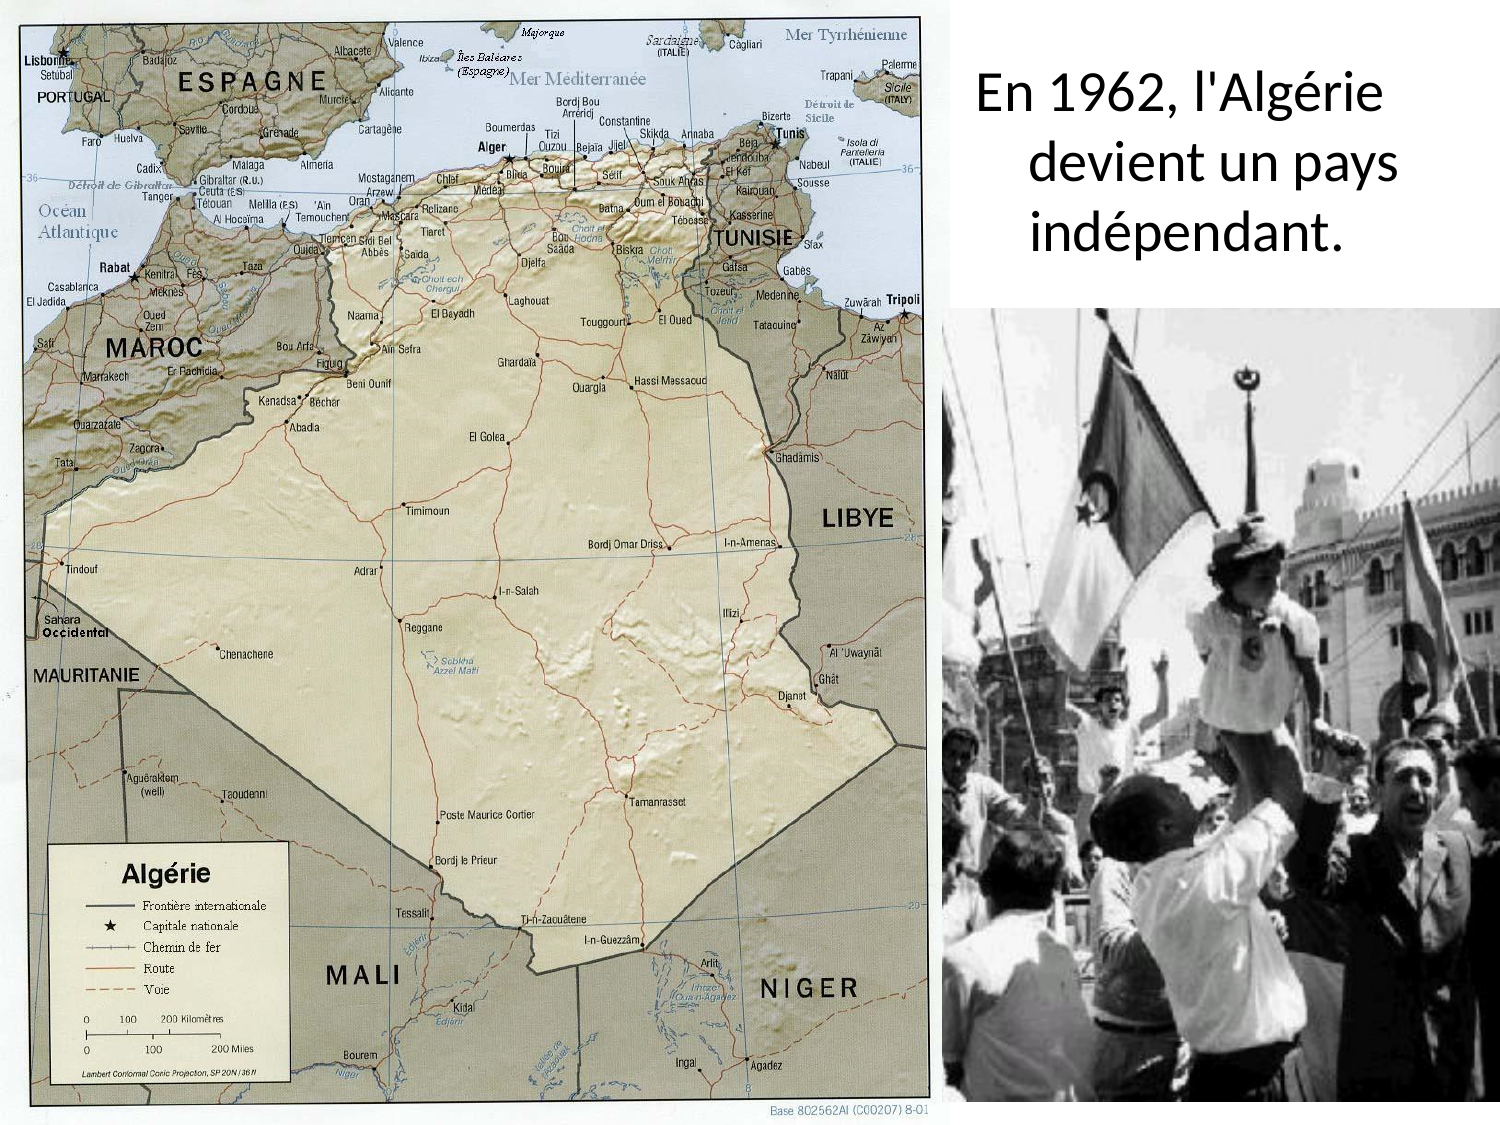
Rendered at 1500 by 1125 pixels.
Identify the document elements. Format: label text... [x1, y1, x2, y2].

title En 1962, l'Algérie devient un pays indépendant. [950, 140, 1425, 247]
picture [0, 0, 1500, 1125]
